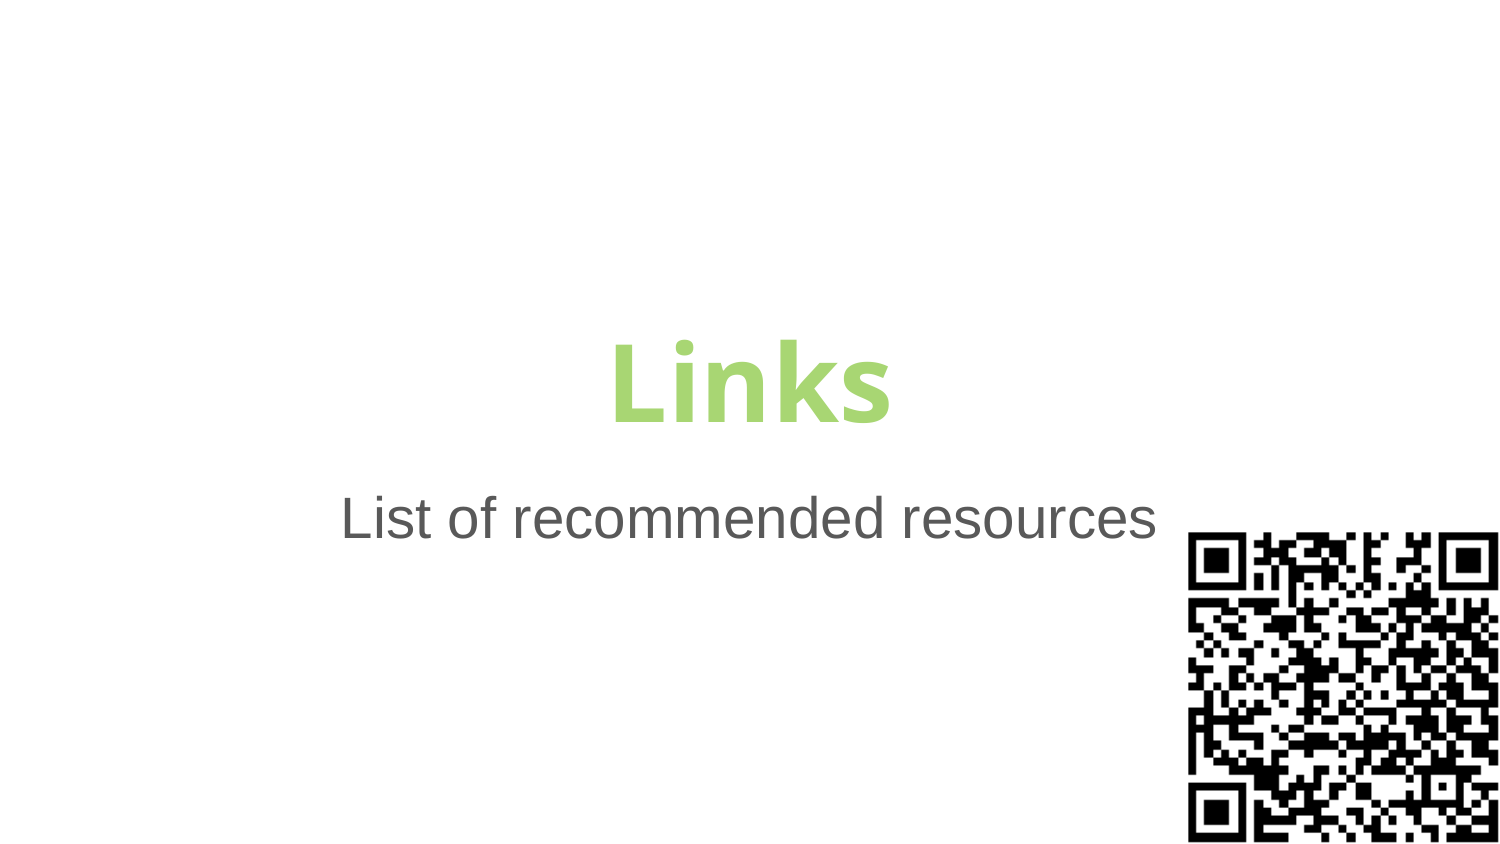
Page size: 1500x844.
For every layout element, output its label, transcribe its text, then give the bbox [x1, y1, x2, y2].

picture [1187, 531, 1500, 844]
title Links [51, 122, 1449, 459]
subtitle List of recommended resources [51, 464, 1449, 595]
